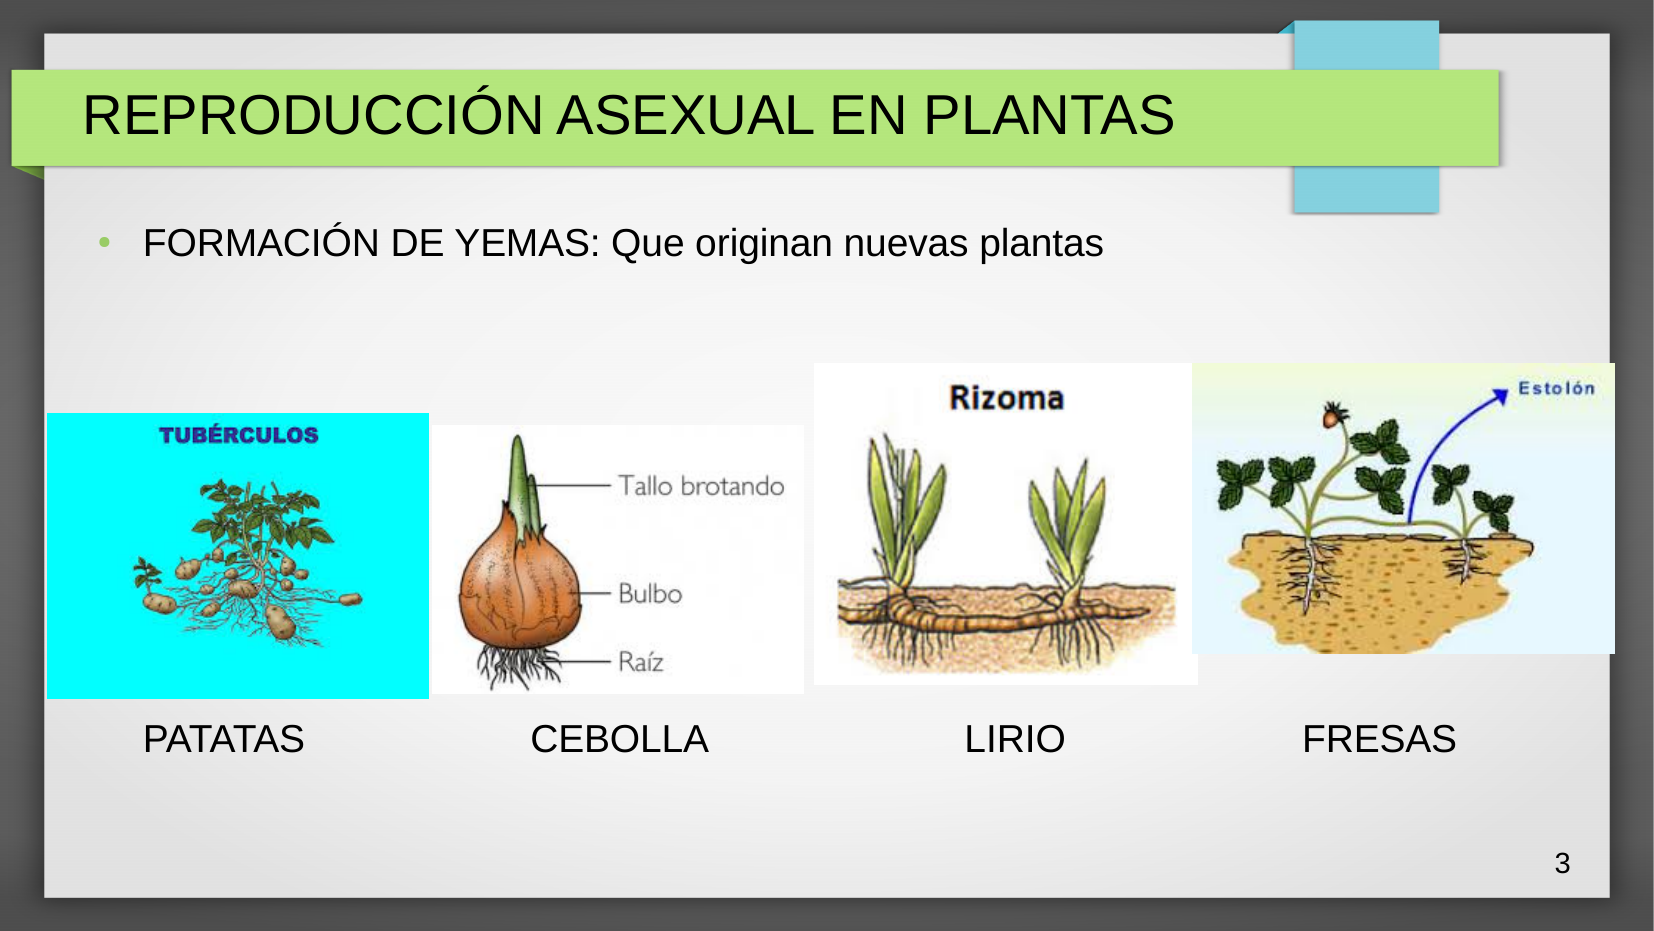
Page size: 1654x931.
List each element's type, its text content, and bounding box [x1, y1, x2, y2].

list FORMACIÓN DE YEMAS: Que originan nuevas plantas PATATAS CEBOLLA LIRIO FRESAS [82, 221, 1571, 761]
title REPRODUCCIÓN ASEXUAL EN PLANTAS [82, 70, 1264, 160]
picture [0, 0, 1654, 931]
